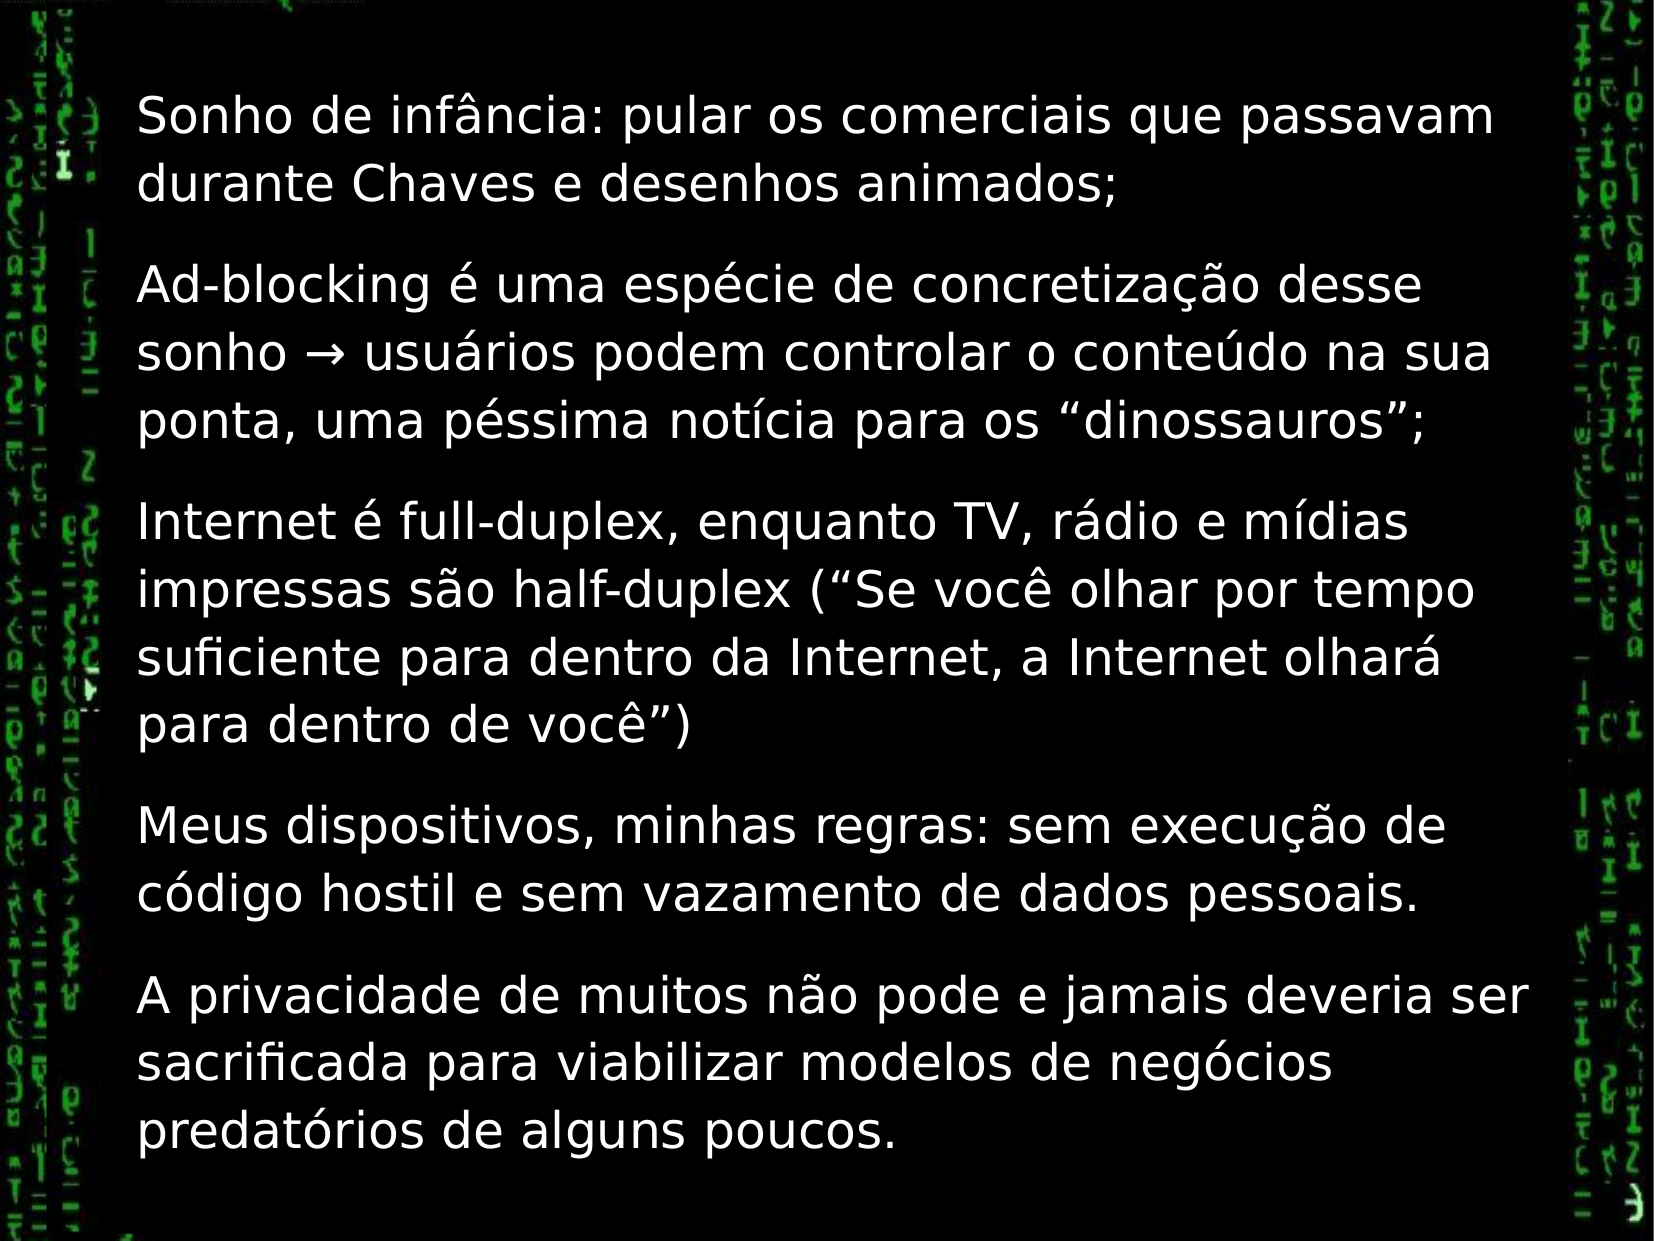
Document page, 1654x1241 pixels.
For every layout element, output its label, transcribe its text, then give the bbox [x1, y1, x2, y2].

list Sonho de infância: pular os comerciais que passavam durante Chaves e desenhos animados; Ad-blocking é uma espécie de concretização desse sonho → usuários podem controlar o conteúdo na sua ponta, uma péssima notícia para os “dinossauros”; Internet é full-duplex, enquanto TV, rádio e mídias impressas são half-duplex (“Se você olhar por tempo suficiente para dentro da Internet, a Internet olhará para dentro de você”) Meus dispositivos, minhas regras: sem execução de código hostil e sem vazamento de dados pessoais. A privacidade de muitos não pode e jamais deveria ser sacrificada para viabilizar modelos de negócios predatórios de alguns poucos. [70, 77, 1566, 1162]
picture [0, 0, 1654, 1241]
